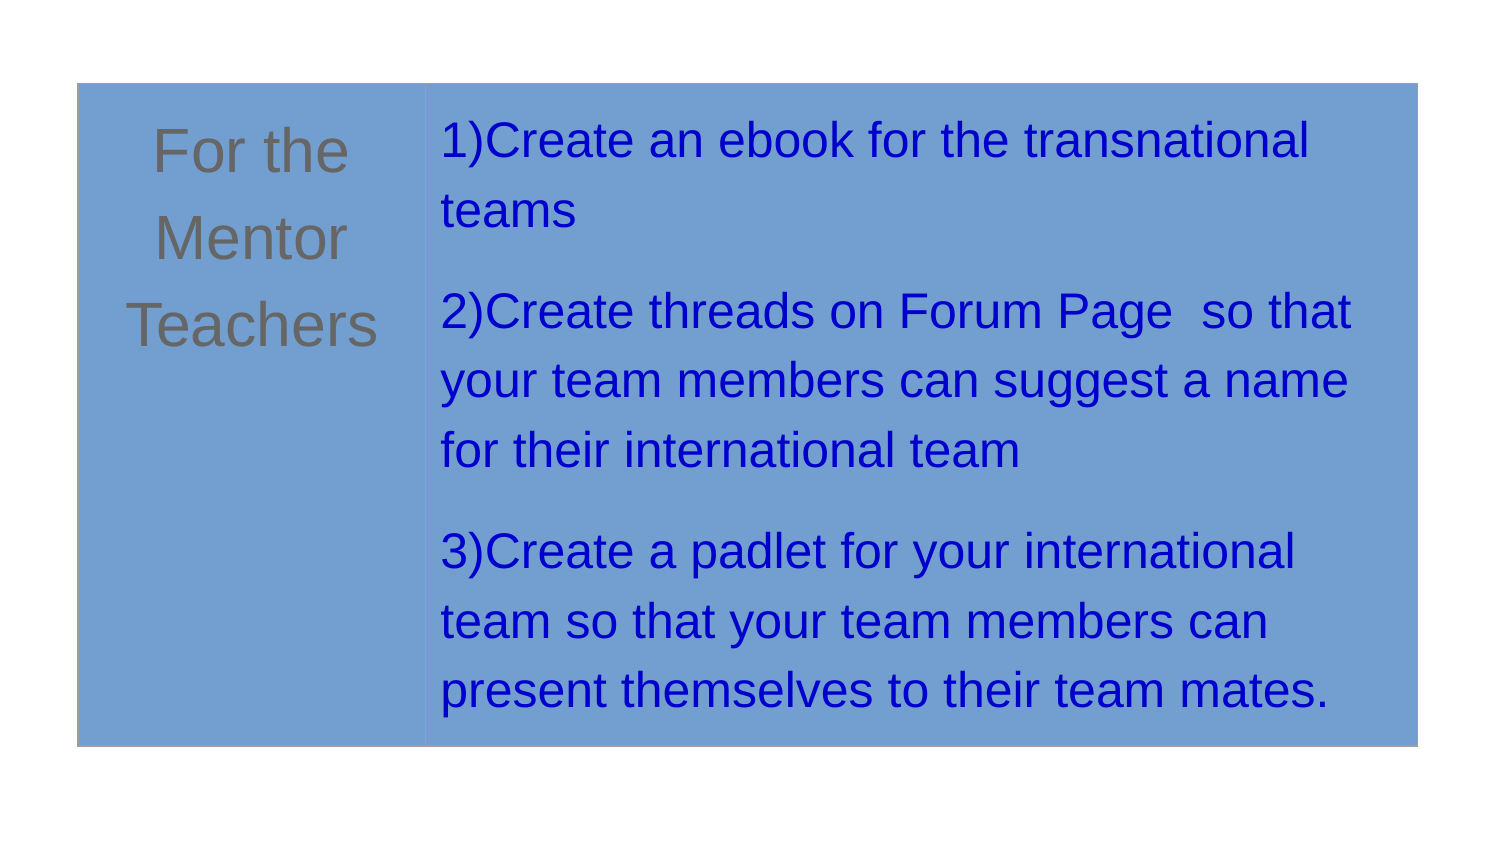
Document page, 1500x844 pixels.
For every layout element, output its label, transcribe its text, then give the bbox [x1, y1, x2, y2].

table_header For the Mentor Teachers [79, 84, 425, 745]
table_header 1)Create an ebook for the transnational teams 2)Create threads on Forum Page so that your team members can suggest a name for their international team 3)Create a padlet for your international team so that your team members can present themselves to their team mates. [426, 84, 1417, 745]
